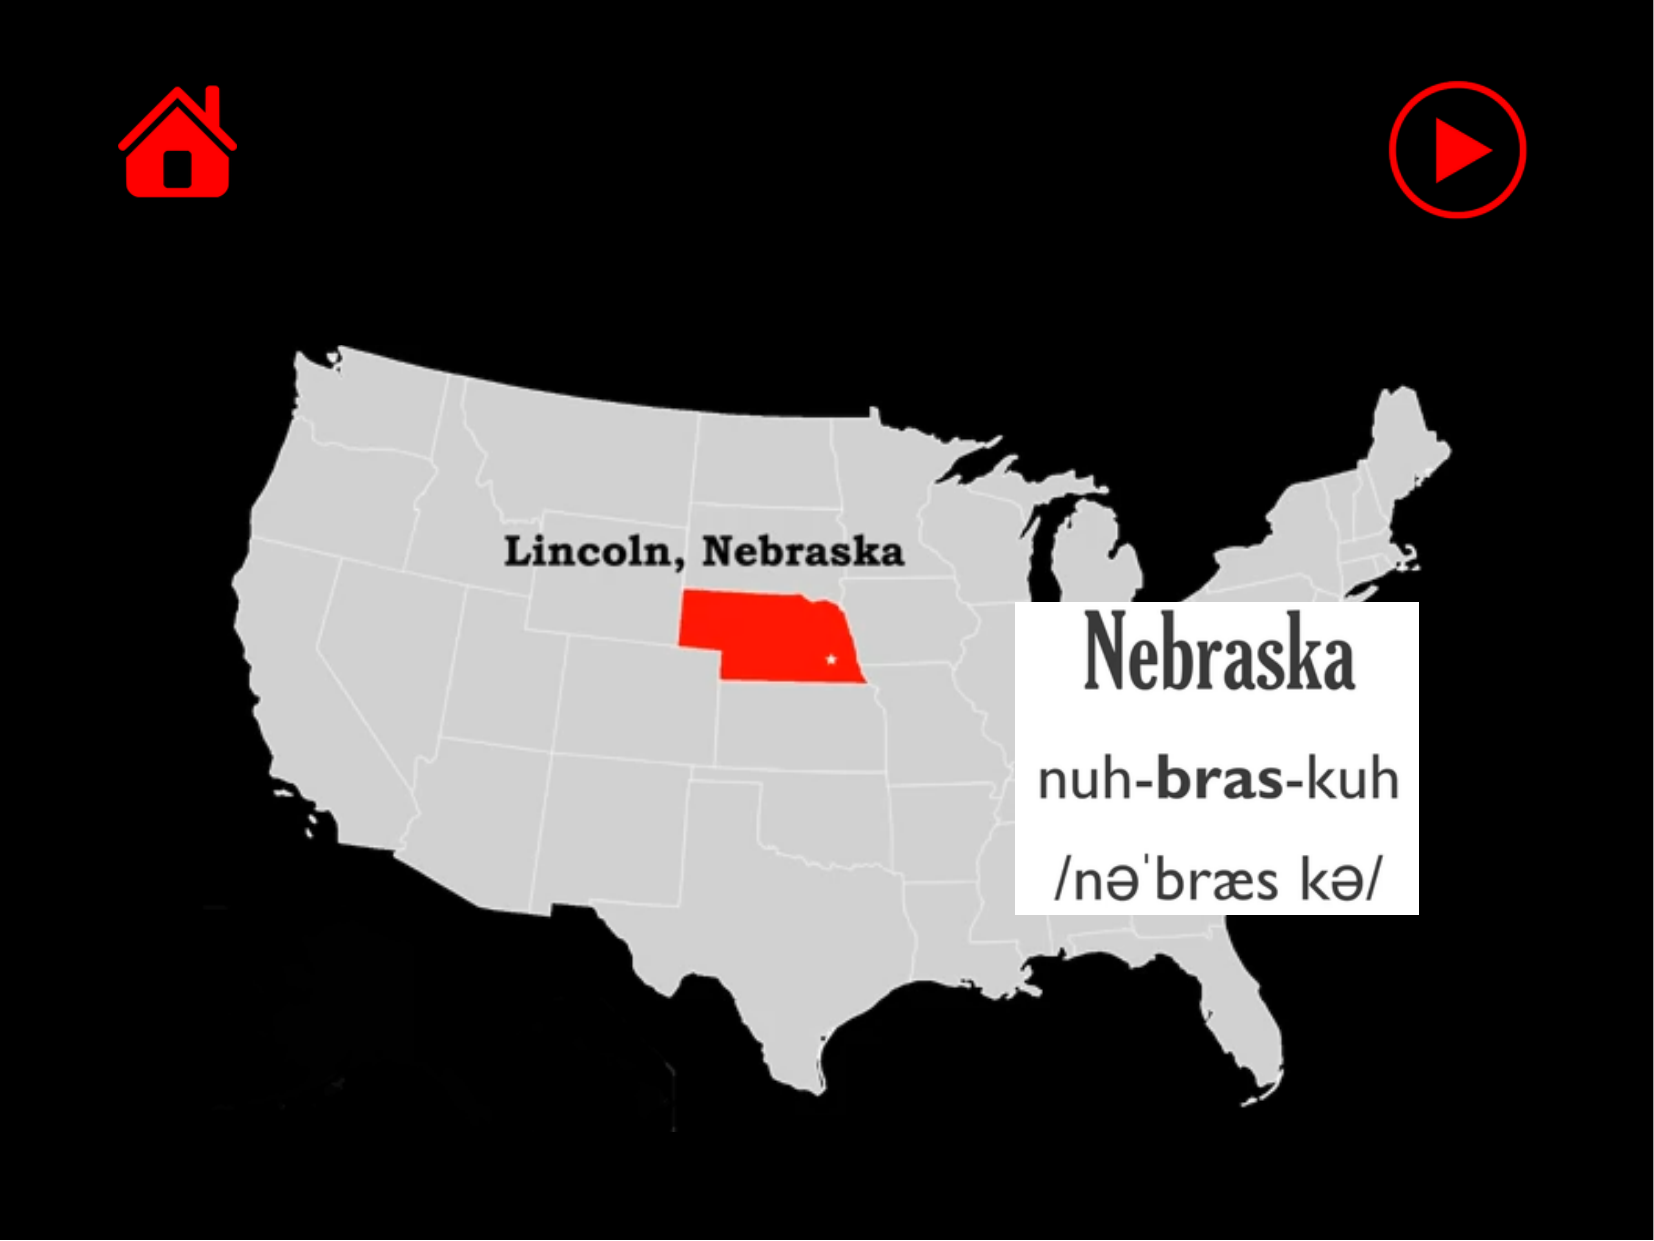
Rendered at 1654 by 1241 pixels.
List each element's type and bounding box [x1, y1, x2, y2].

picture [177, 345, 1477, 1132]
picture [118, 82, 237, 201]
picture [1381, 70, 1539, 228]
